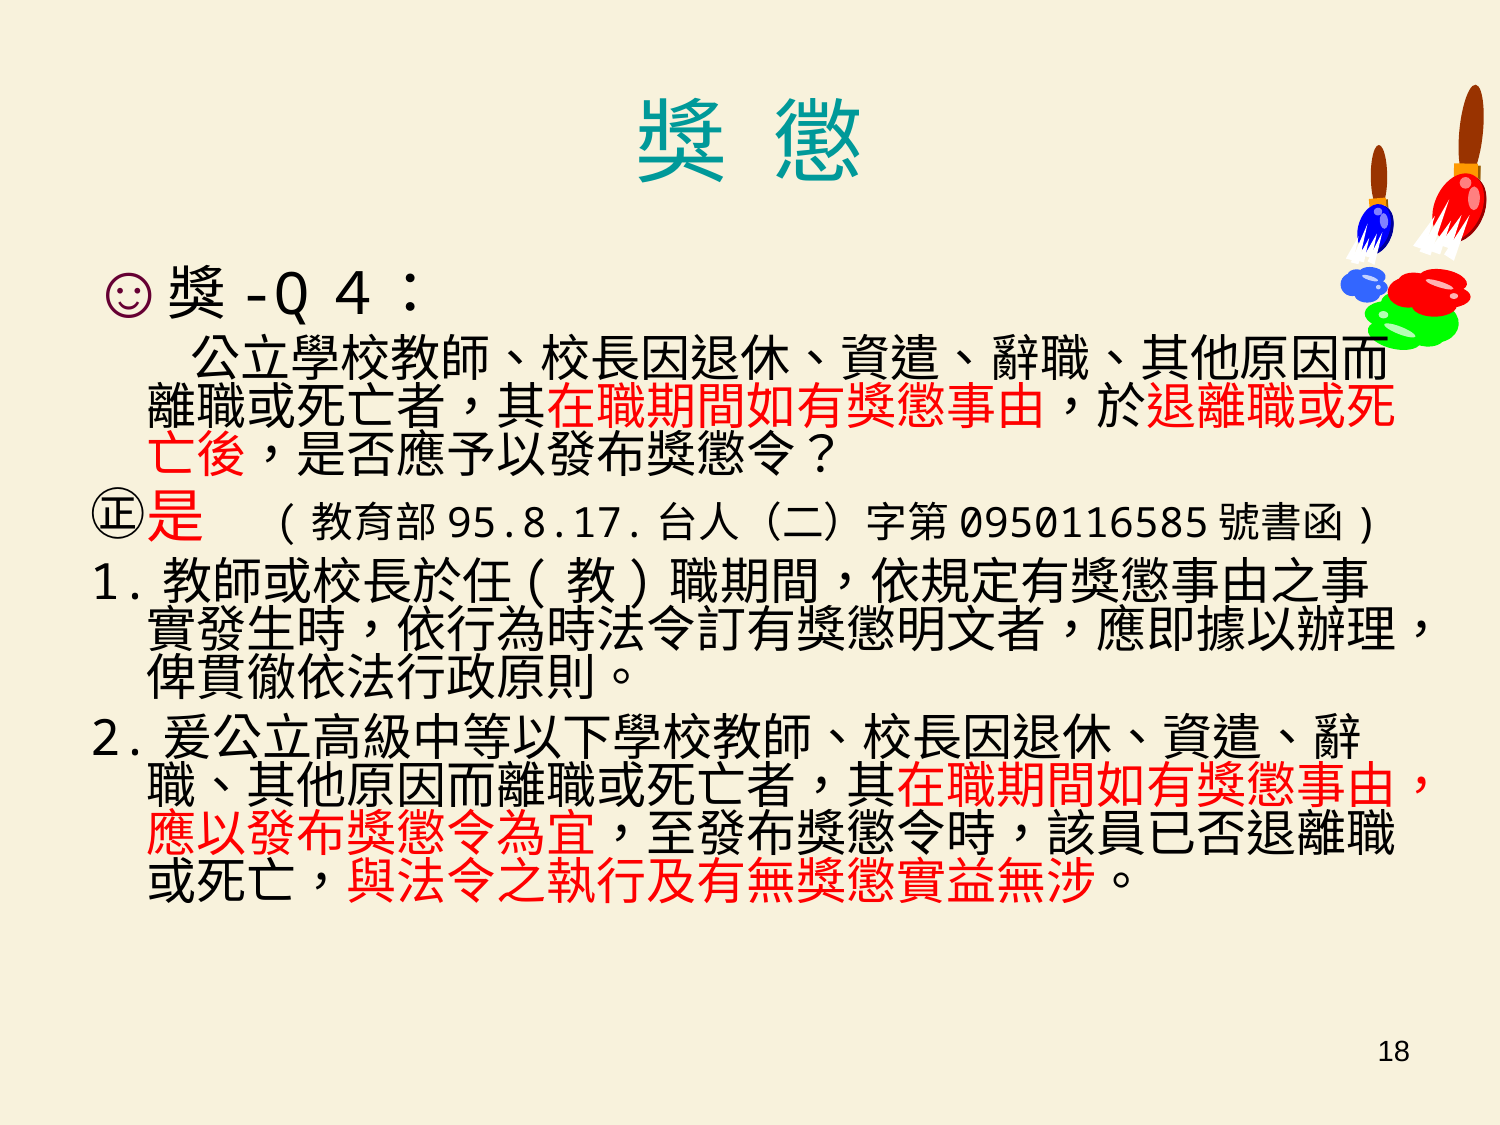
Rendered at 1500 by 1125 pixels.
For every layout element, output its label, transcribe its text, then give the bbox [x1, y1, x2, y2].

text_box <number> [1074, 1024, 1426, 1103]
title 獎 懲 [75, 45, 1426, 233]
list 獎-Q４： 公立學校教師、校長因退休、資遣、辭職、其他原因而離職或死亡者，其在職期間如有獎懲事由，於退離職或死亡後，是否應予以發布獎懲令？ 是 (教育部95.8.17.台人（二）字第0950116585號書函) 1.教師或校長於任(教)職期間，依規定有獎懲事由之事實發生時，依行為時法令訂有獎懲明文者，應即據以辦理，俾貫徹依法行政原則。 2.爰公立高級中等以下學校教師、校長因退休、資遣、辭職、其他原因而離職或死亡者，其在職期間如有獎懲事由，應以發布獎懲令為宜，至發布獎懲令時，該員已否退離職或死亡，與法令之執行及有無獎懲實益無涉。 [75, 262, 1426, 1011]
